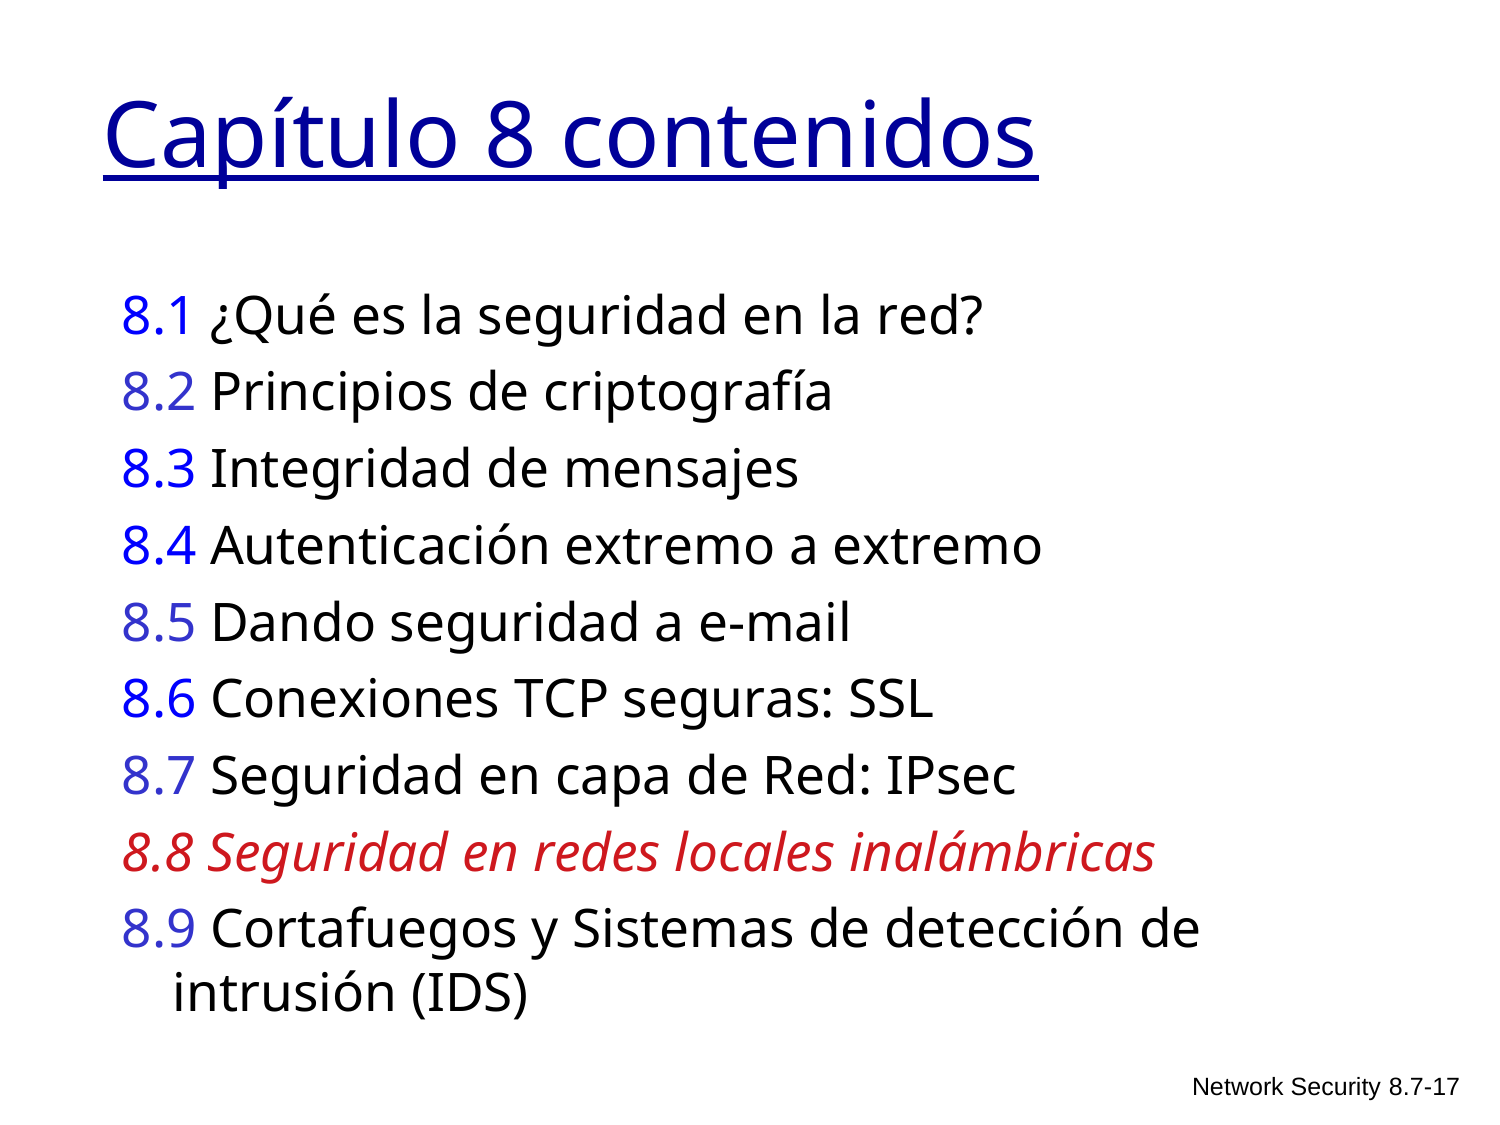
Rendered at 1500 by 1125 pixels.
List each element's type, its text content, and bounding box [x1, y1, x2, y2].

title Capítulo 8 contenidos [87, 37, 1363, 225]
list 8.1 ¿Qué es la seguridad en la red? 8.2 Principios de criptografía 8.3 Integridad de mensajes 8.4 Autenticación extremo a extremo 8.5 Dando seguridad a e-mail 8.6 Conexiones TCP seguras: SSL 8.7 Seguridad en capa de Red: IPsec 8.8 Seguridad en redes locales inalámbricas 8.9 Cortafuegos y Sistemas de detección de intrusión (IDS) [106, 273, 1382, 1037]
text_box Network Security [762, 1062, 1397, 1114]
